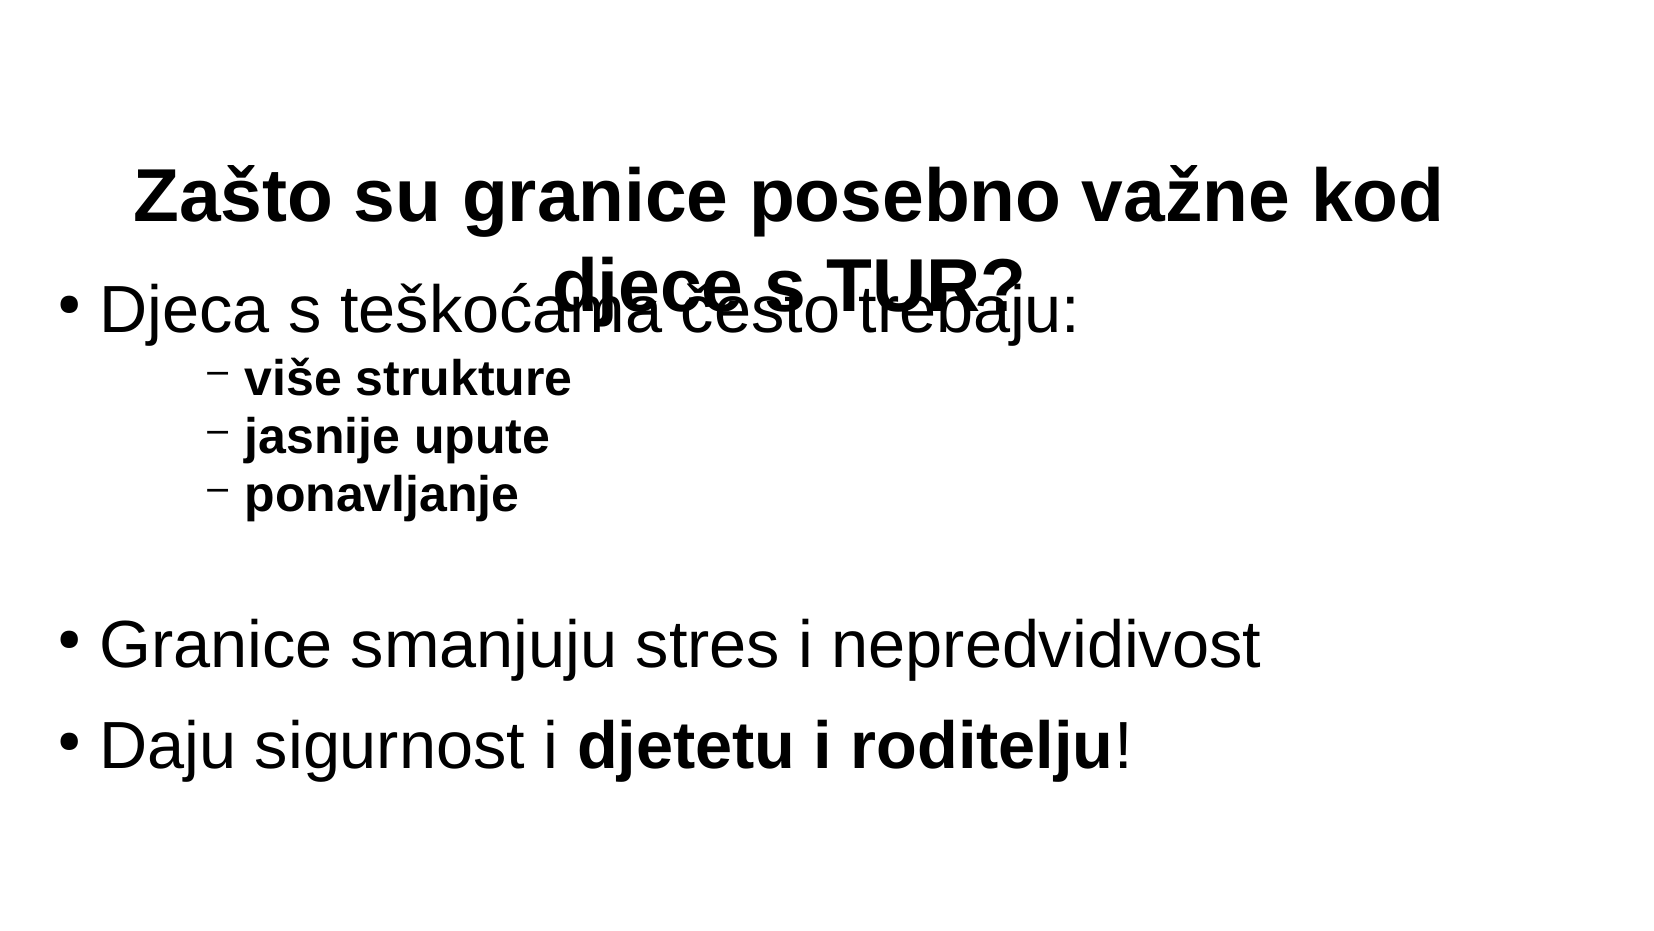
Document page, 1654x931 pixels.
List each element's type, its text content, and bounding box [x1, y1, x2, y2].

list Djeca s teškoćama često trebaju: više strukture jasnije upute ponavljanje Granice smanjuju stres i nepredvidivost Daju sigurnost i djetetu i roditelju! [57, 274, 1546, 814]
title Zašto su granice posebno važne kod djece s TUR? [102, 146, 1478, 233]
